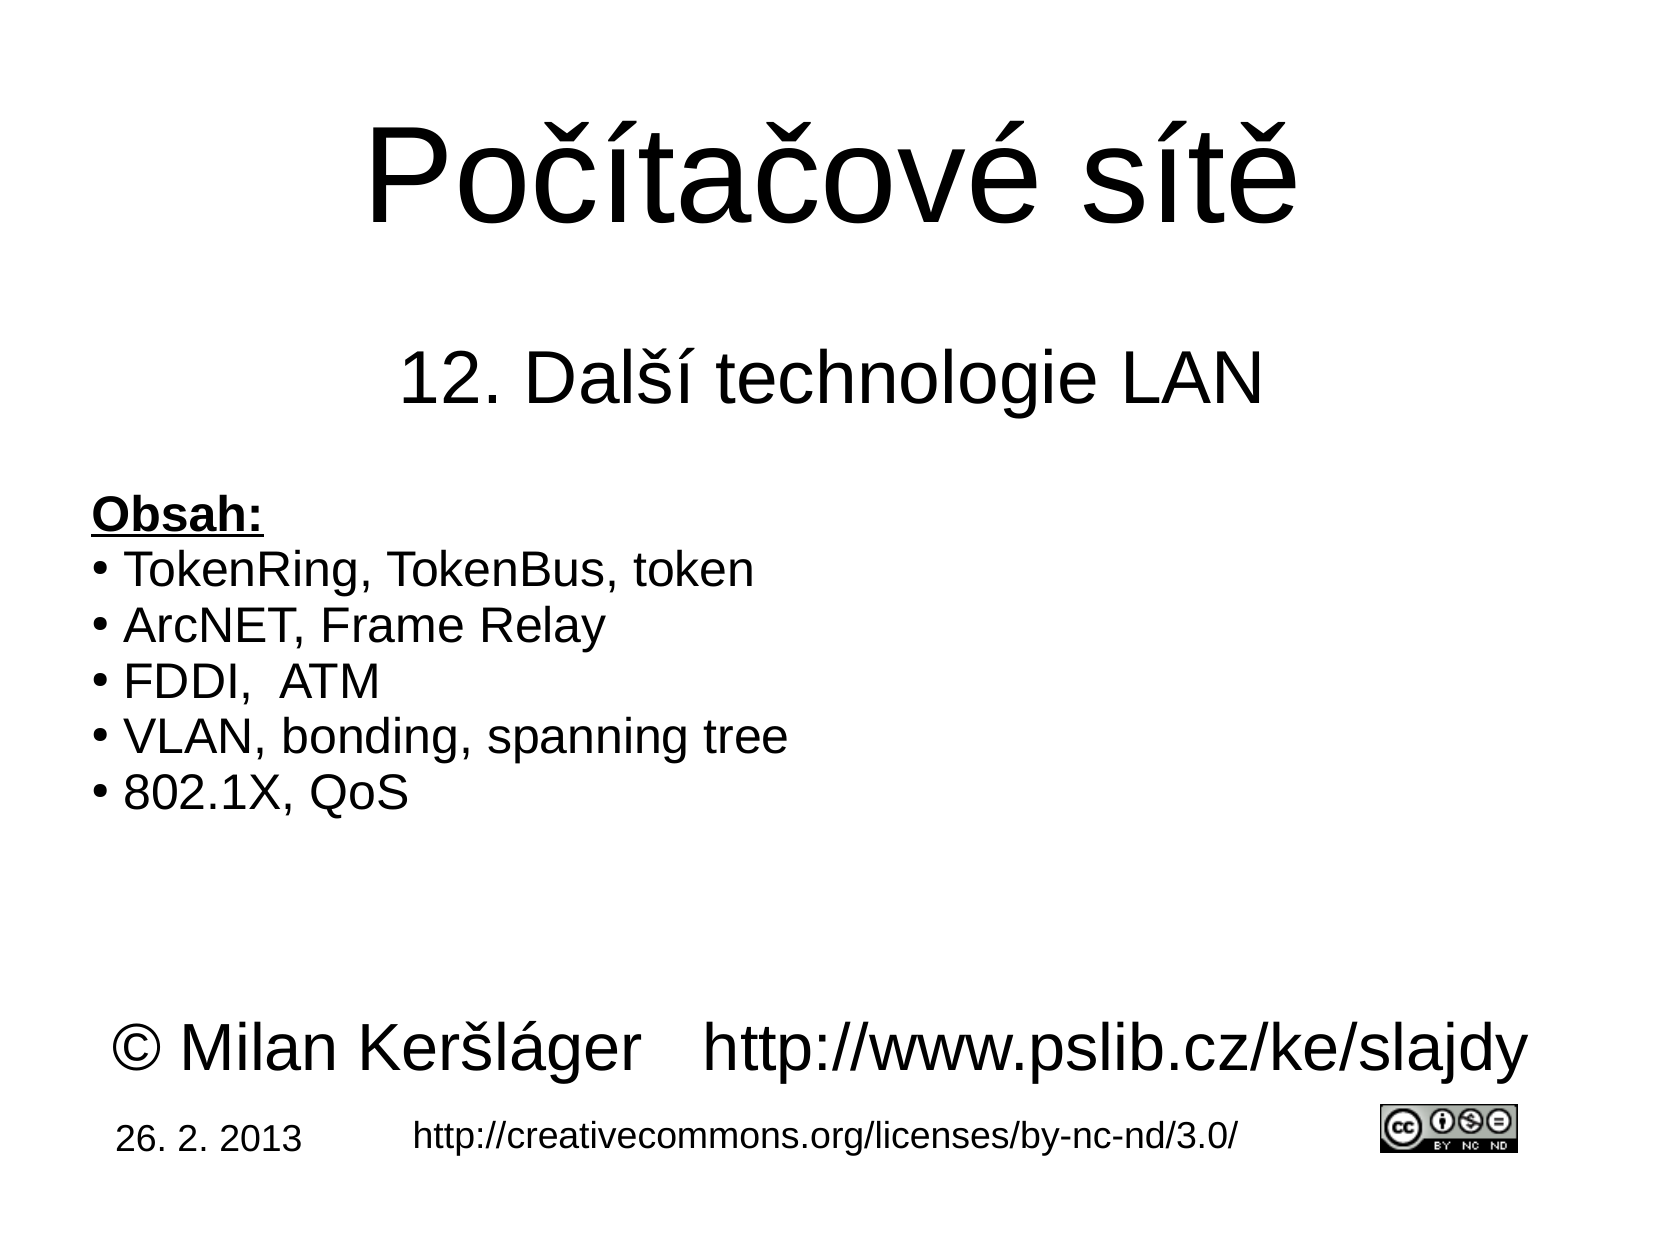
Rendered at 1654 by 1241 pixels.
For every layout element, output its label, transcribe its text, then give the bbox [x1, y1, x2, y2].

list © Milan Keršláger http://www.pslib.cz/ke/slajdy [76, 1009, 1565, 1087]
text_box Obsah: TokenRing, TokenBus, token ArcNET, Frame Relay FDDI, ATM VLAN, bonding, spanning tree 802.1X, QoS [76, 478, 1583, 829]
text_box 26. 2. 2013 [100, 1110, 337, 1168]
picture [1380, 1104, 1518, 1153]
text_box http://creativecommons.org/licenses/by-nc-nd/3.0/ [339, 1107, 1313, 1165]
title Počítačové sítě 12. Další technologie LAN [88, 56, 1577, 461]
